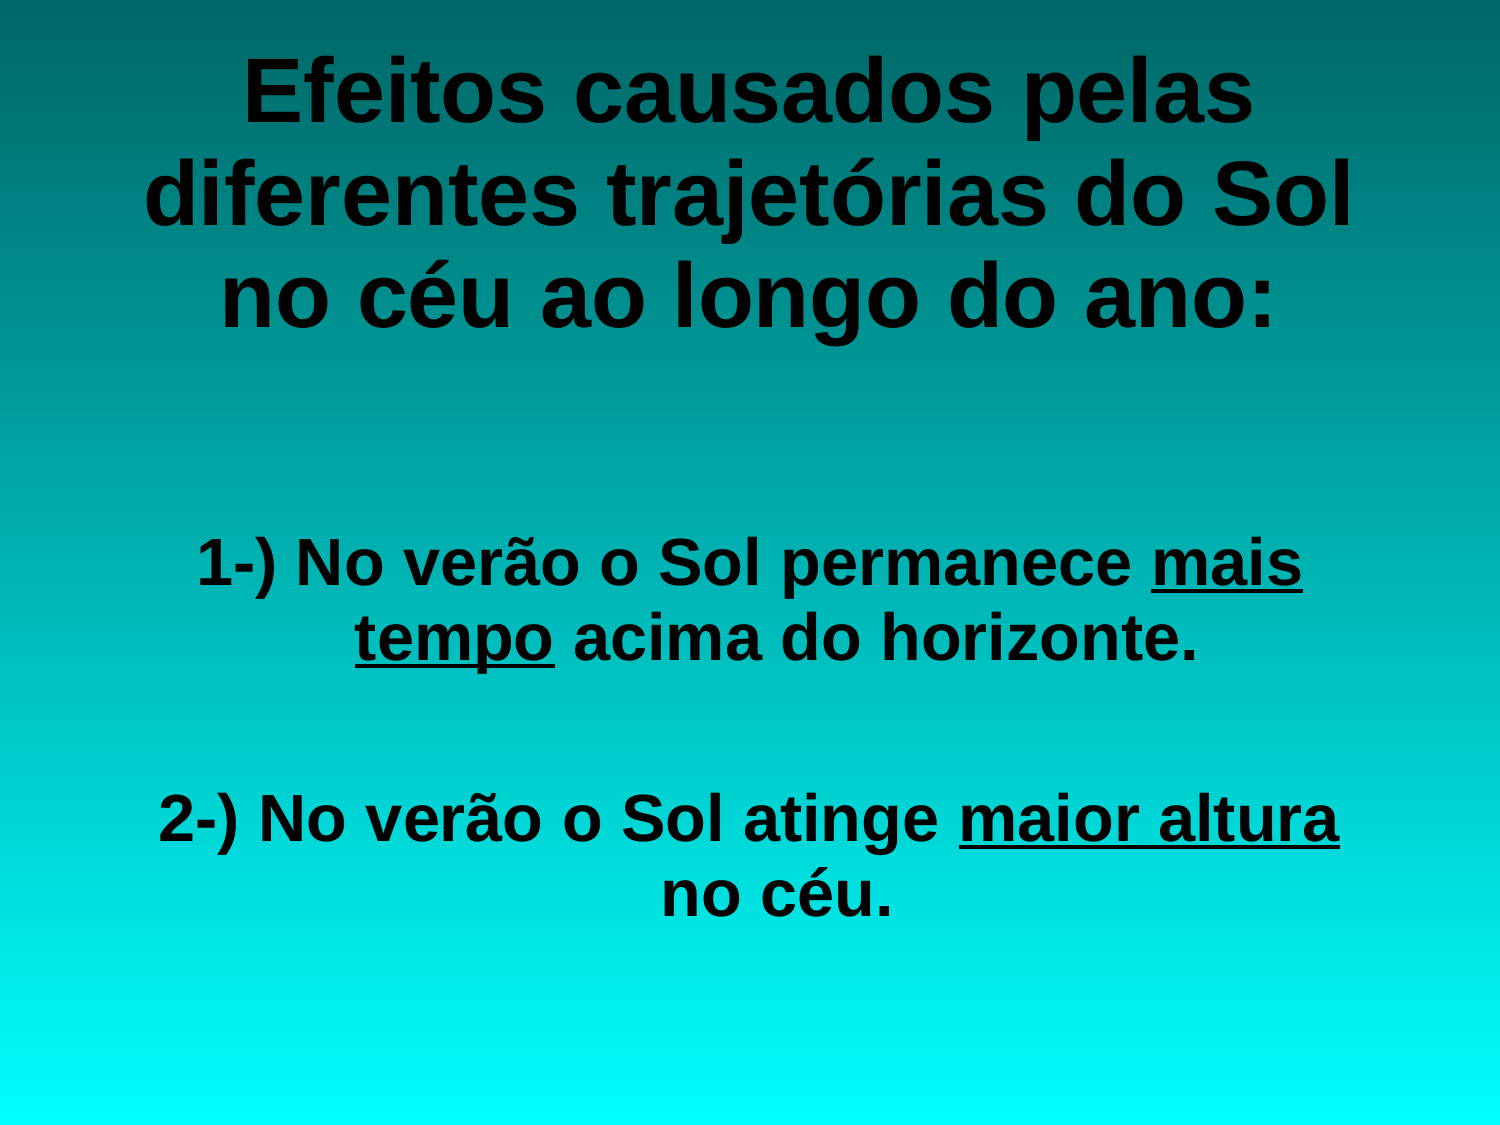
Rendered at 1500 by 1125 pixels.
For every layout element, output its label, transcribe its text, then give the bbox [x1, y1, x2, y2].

list 1-) No verão o Sol permanece mais tempo acima do horizonte. 2-) No verão o Sol atinge maior altura no céu. [112, 525, 1387, 987]
title Efeitos causados pelas diferentes trajetórias do Sol no céu ao longo do ano: [112, 16, 1387, 371]
